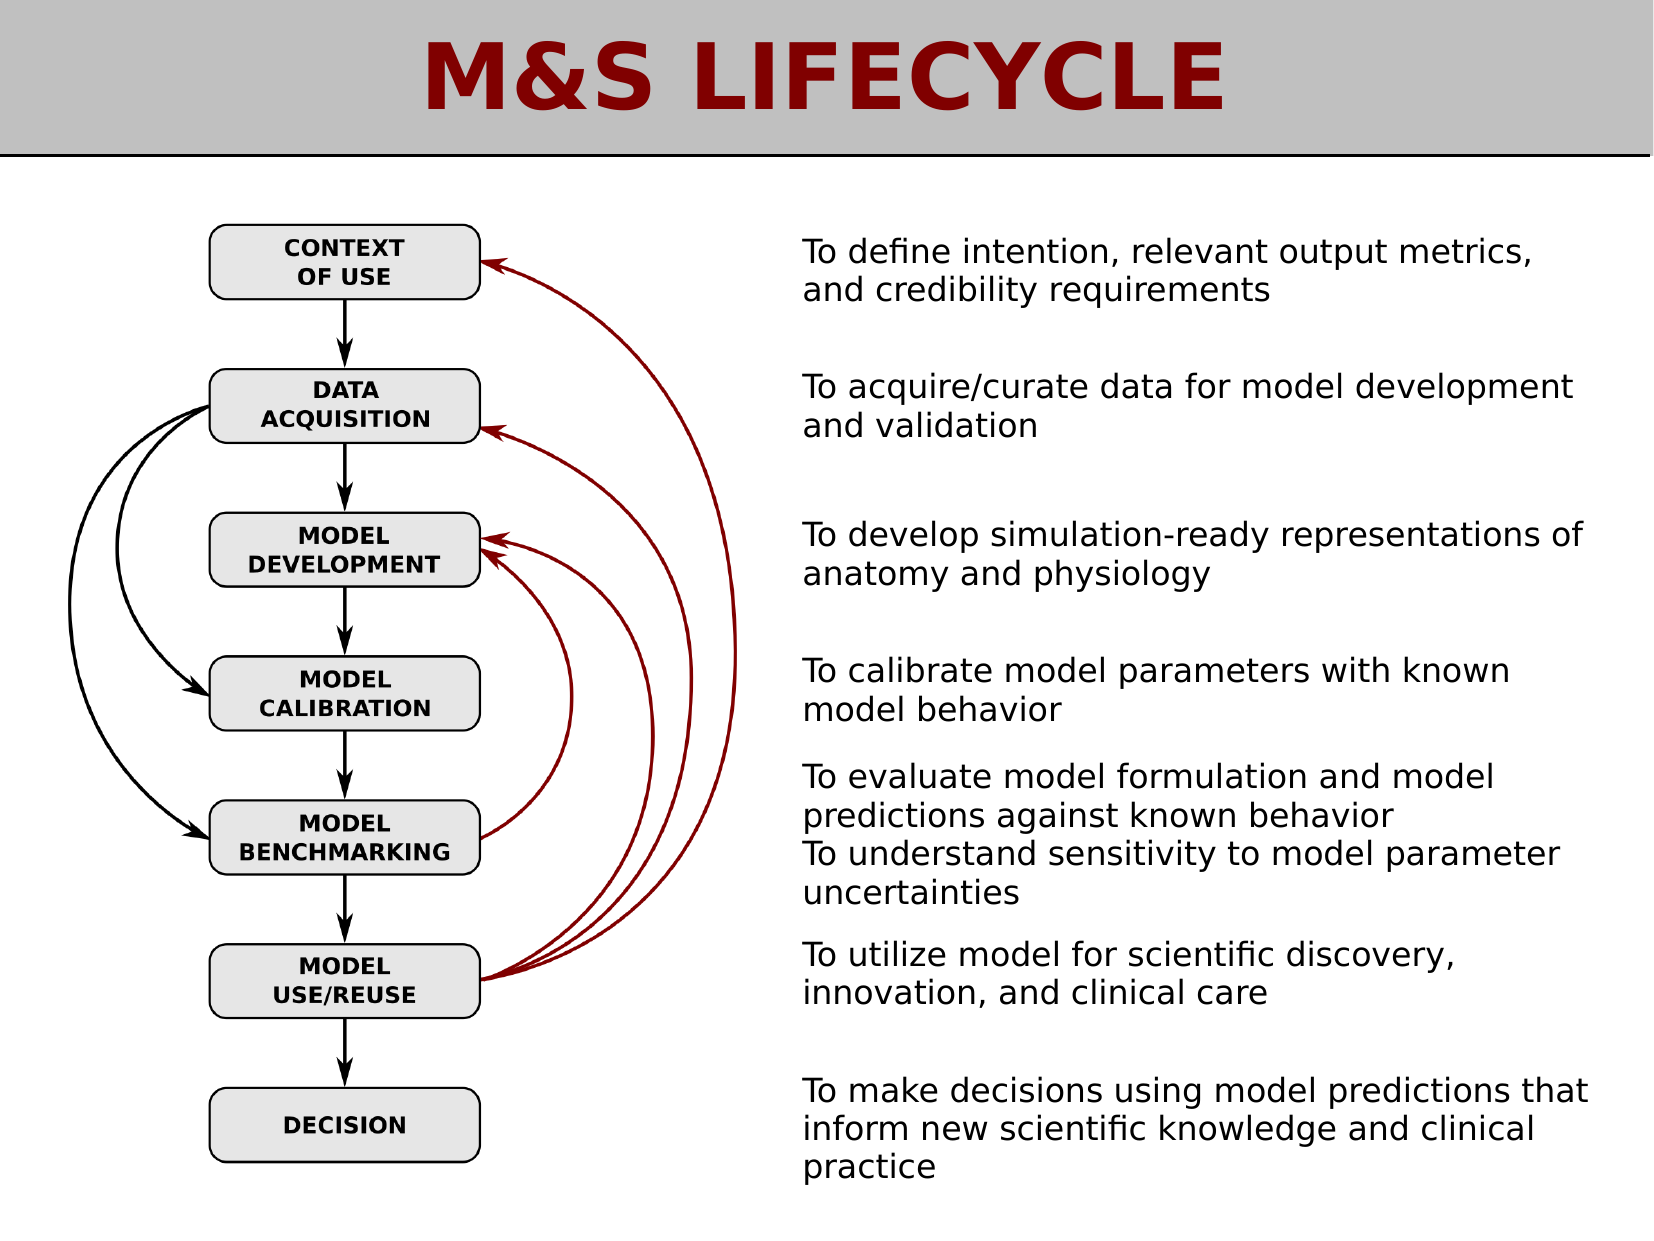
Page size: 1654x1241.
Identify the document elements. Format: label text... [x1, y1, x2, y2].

text_box To calibrate model parameters with known model behavior [787, 644, 1613, 737]
text_box To make decisions using model predictions that inform new scientific knowledge and clinical practice [787, 1063, 1613, 1195]
text_box To develop simulation-ready representations of anatomy and physiology [787, 508, 1613, 601]
text_box To define intention, relevant output metrics, and credibility requirements [787, 225, 1613, 317]
text_box To acquire/curate data for model development and validation [787, 360, 1613, 453]
text_box To utilize model for scientific discovery, innovation, and clinical care [787, 927, 1613, 1020]
text_box To evaluate model formulation and model predictions against known behavior To understand sensitivity to model parameter uncertainties [787, 750, 1613, 920]
text_box M&S LIFECYCLE [0, 24, 1651, 132]
text_box [0, 0, 1654, 156]
picture [46, 201, 768, 1179]
